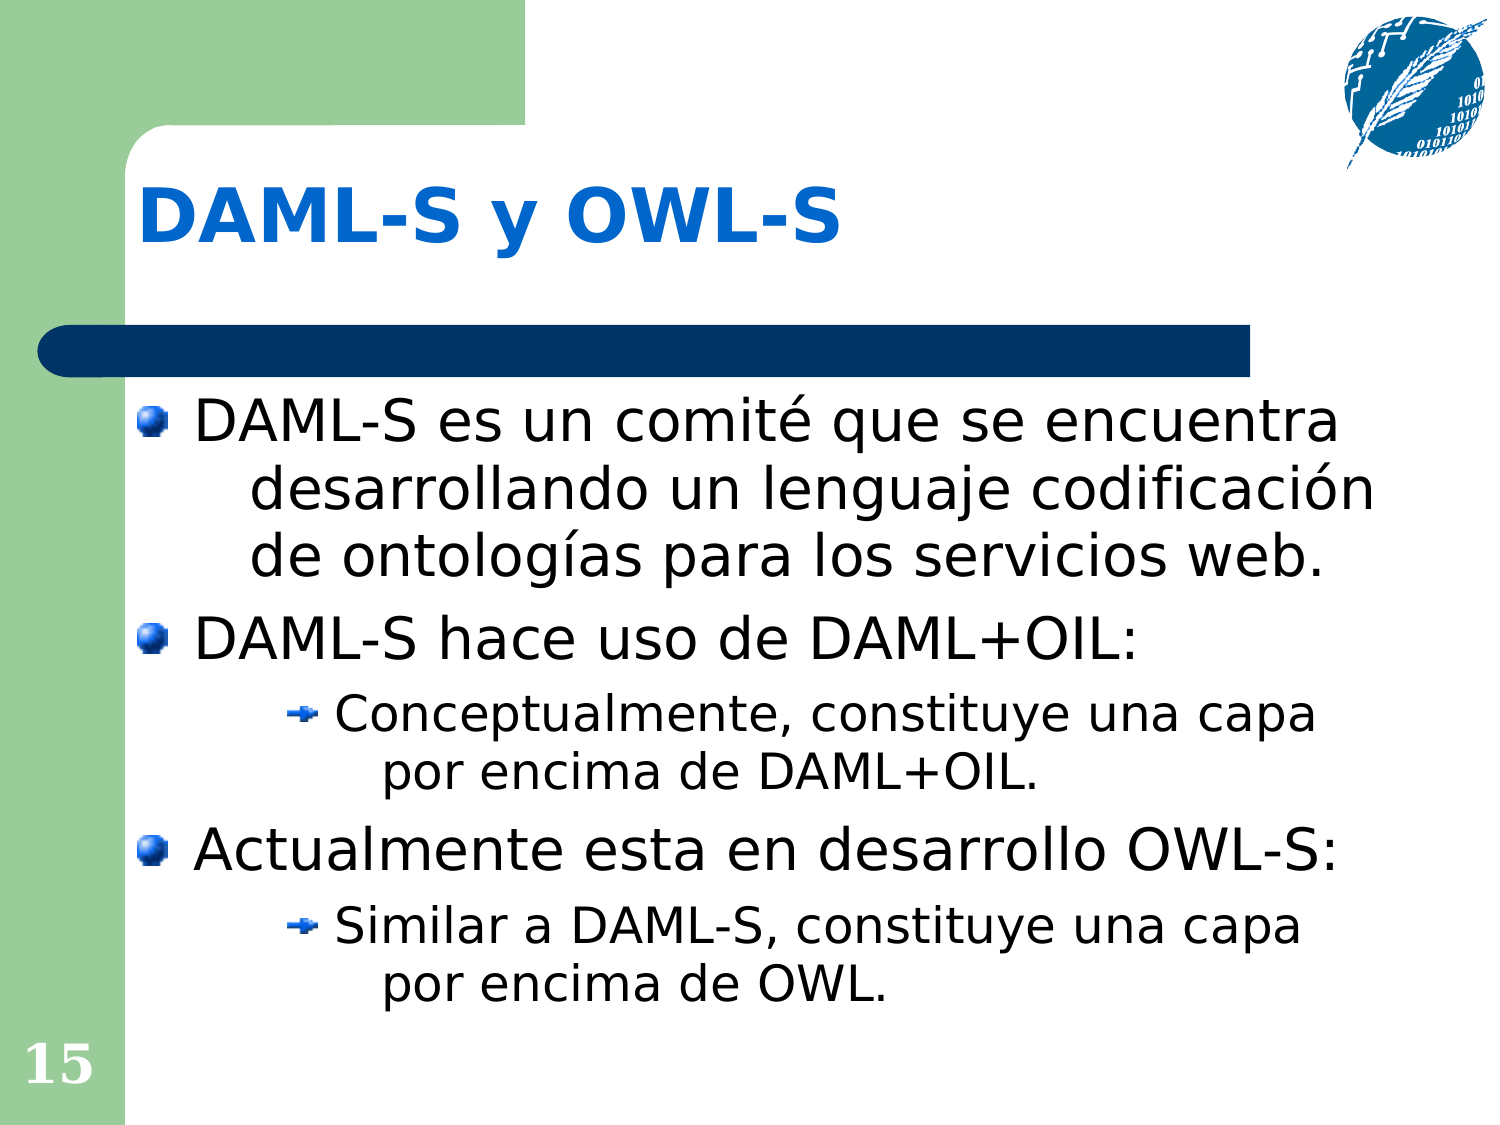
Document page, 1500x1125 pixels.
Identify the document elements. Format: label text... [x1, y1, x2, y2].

picture [1436, 127, 1450, 136]
title DAML-S y OWL-S [136, 136, 1414, 301]
picture [1427, 138, 1431, 148]
picture [1416, 140, 1425, 149]
picture [1341, 15, 1487, 172]
list DAML-S es un comité que se encuentra desarrollando un lenguaje codificación de ontologías para los servicios web. DAML-S hace uso de DAML+OIL: Conceptualmente, constituye una capa por encima de DAML+OIL. Actualmente esta en desarrollo OWL-S: Similar a DAML-S, constituye una capa por encima de OWL. [137, 387, 1400, 1045]
picture [1433, 139, 1440, 147]
